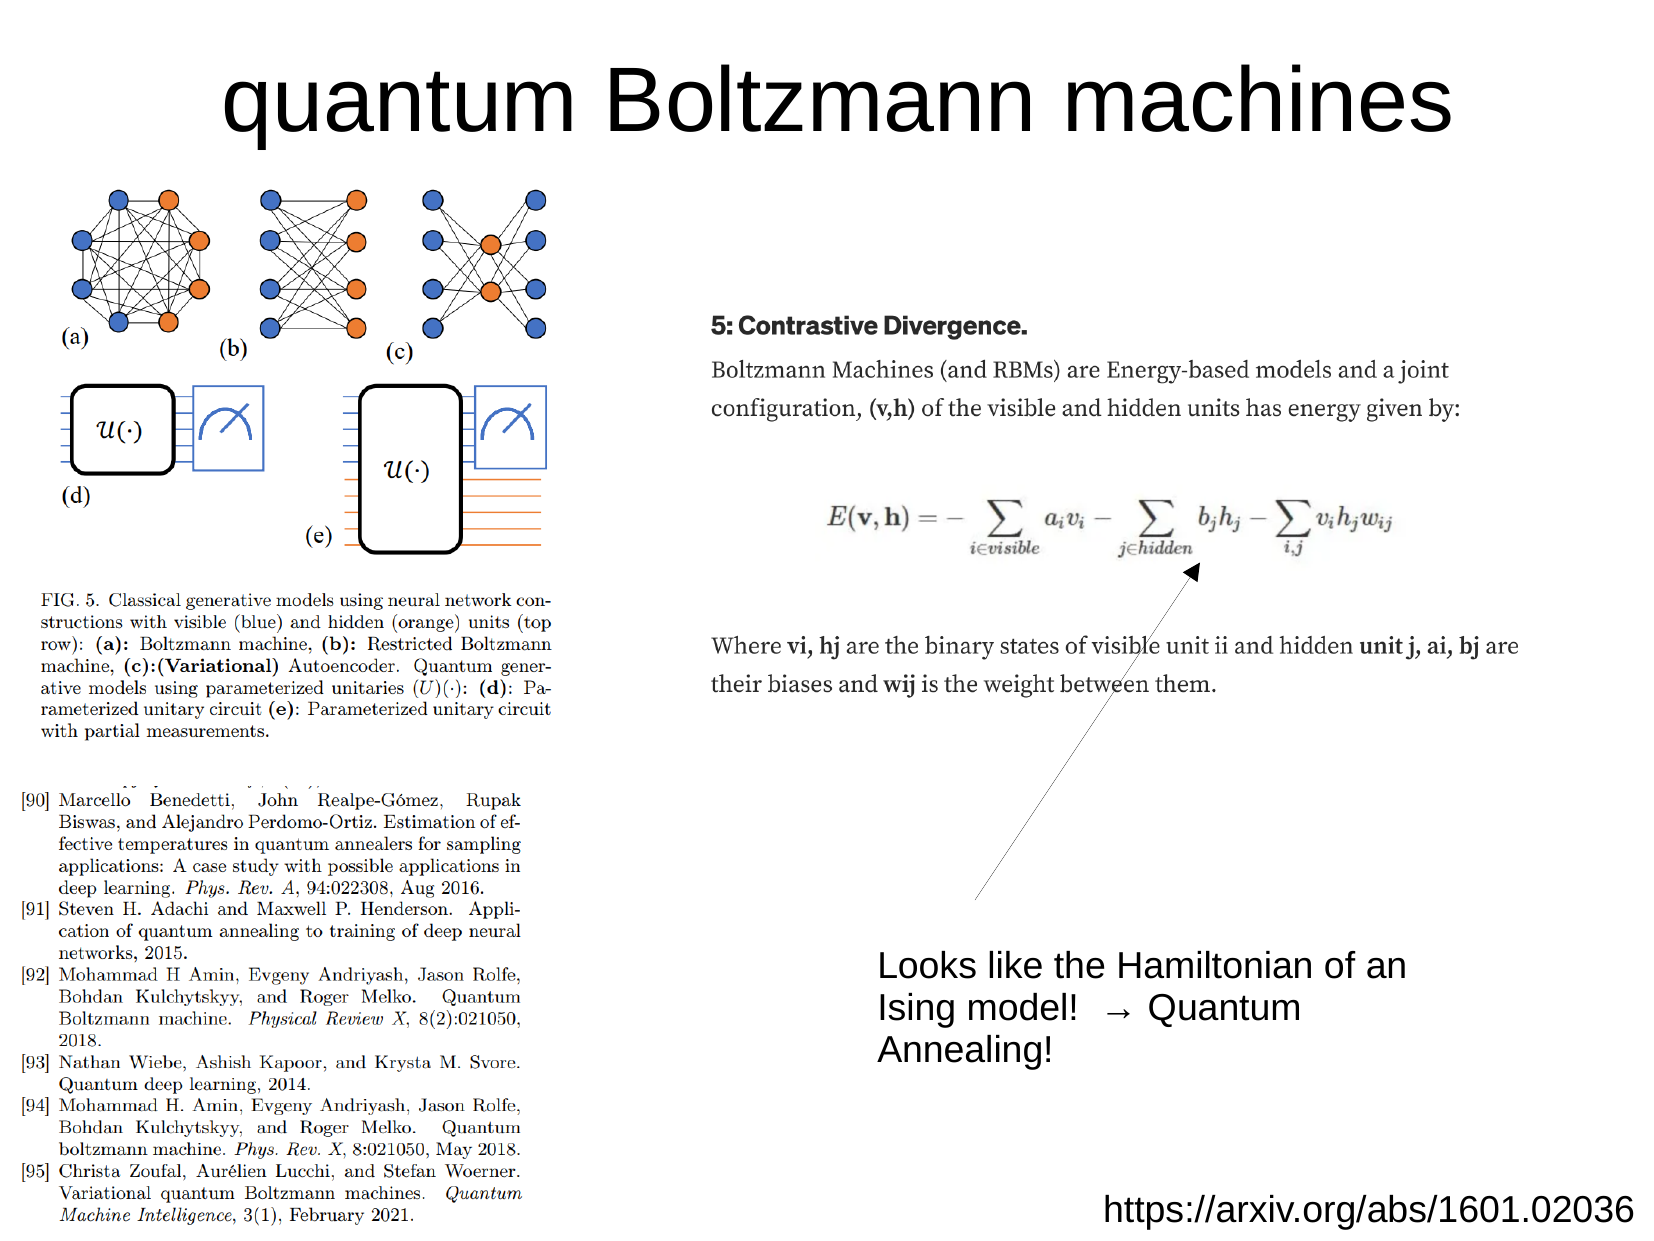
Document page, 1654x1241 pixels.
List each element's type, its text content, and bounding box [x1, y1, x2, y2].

text_box https://arxiv.org/abs/1601.02036 [1088, 1180, 1651, 1238]
title quantum Boltzmann machines [82, 0, 1571, 204]
picture [34, 156, 567, 748]
picture [707, 299, 1544, 713]
text_box Looks like the Hamiltonian of an Ising model! → Quantum Annealing! [862, 937, 1501, 1079]
picture [16, 786, 534, 1226]
